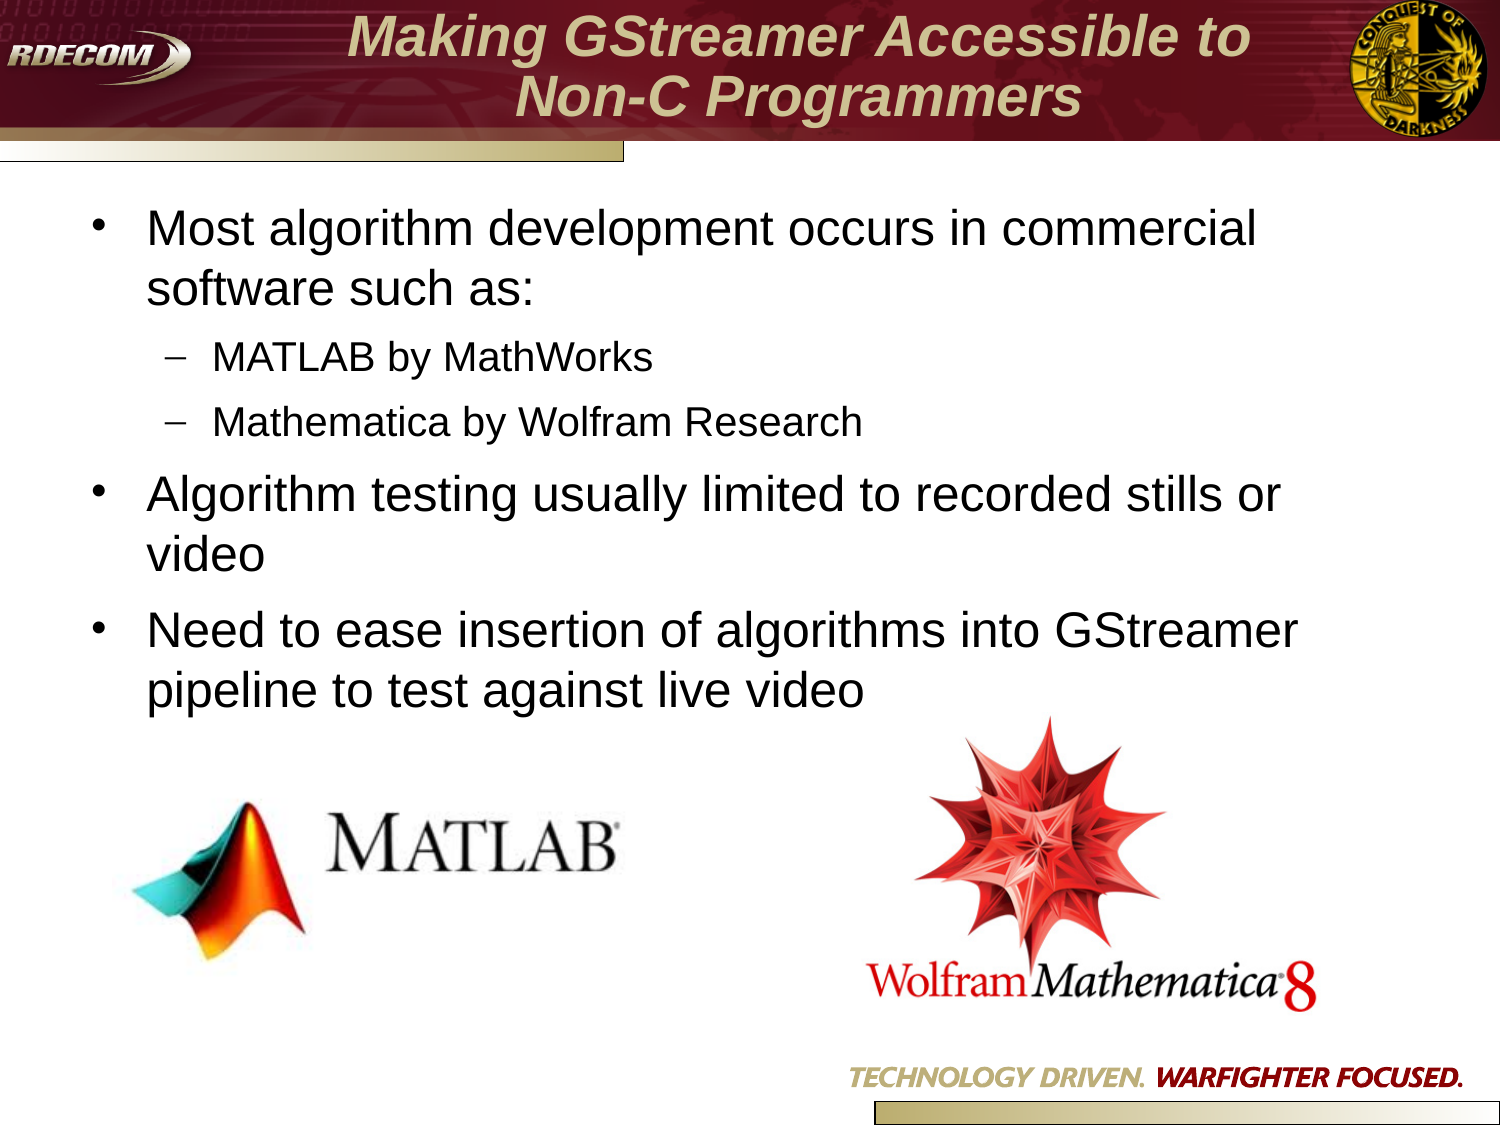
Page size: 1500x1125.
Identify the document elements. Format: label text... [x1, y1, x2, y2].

list Most algorithm development occurs in commercial software such as: MATLAB by MathWorks Mathematica by Wolfram Research Algorithm testing usually limited to recorded stills or video Need to ease insertion of algorithms into GStreamer pipeline to test against live video [75, 187, 1425, 930]
title Making GStreamer Accessible to Non-C Programmers [262, 0, 1338, 138]
picture [112, 774, 683, 991]
picture [0, 0, 1500, 141]
picture [837, 712, 1349, 1021]
